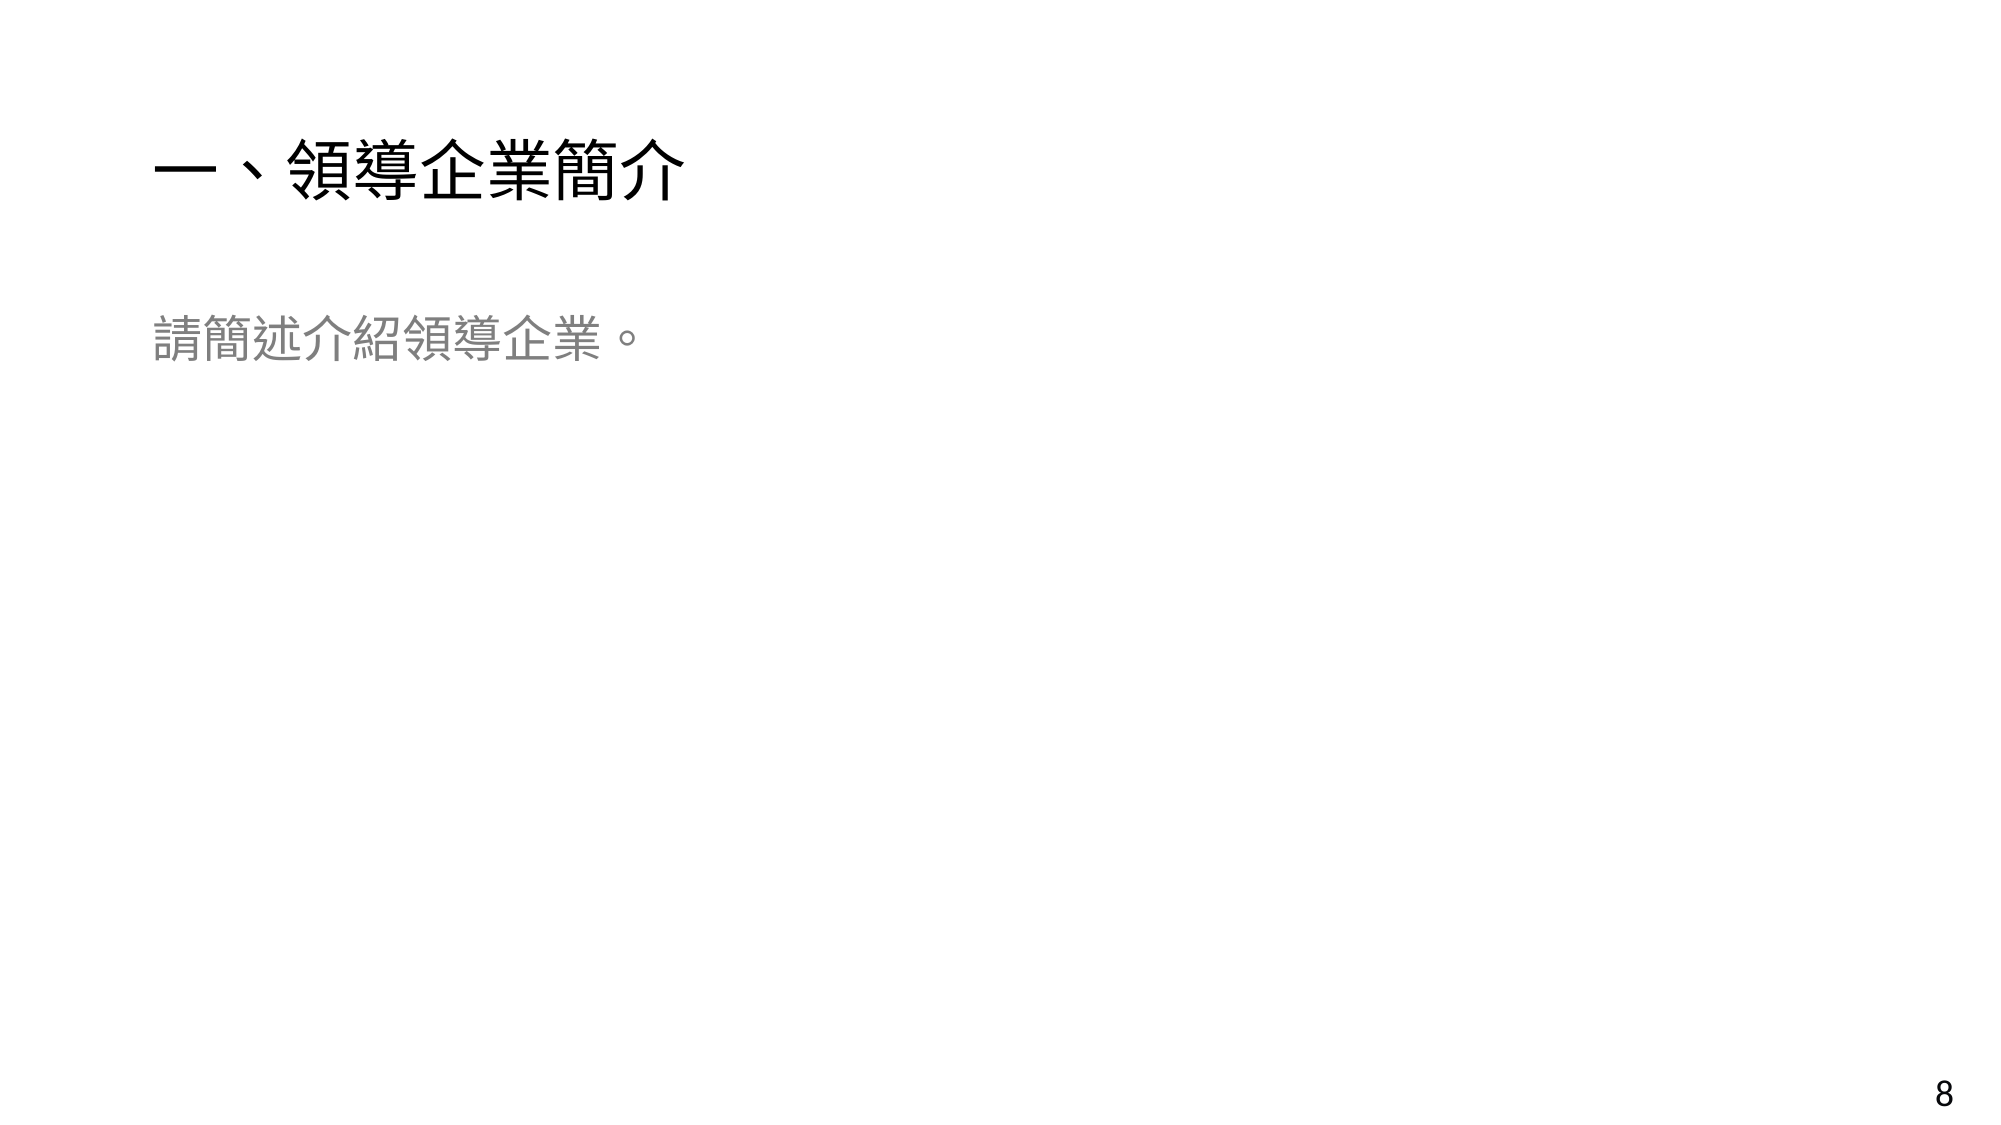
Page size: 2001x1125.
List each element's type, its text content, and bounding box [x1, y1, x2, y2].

list 請簡述介紹領導企業。 [137, 299, 1863, 1014]
title 一、領導企業簡介 [137, 59, 1863, 278]
text_box [1920, 1061, 1986, 1114]
